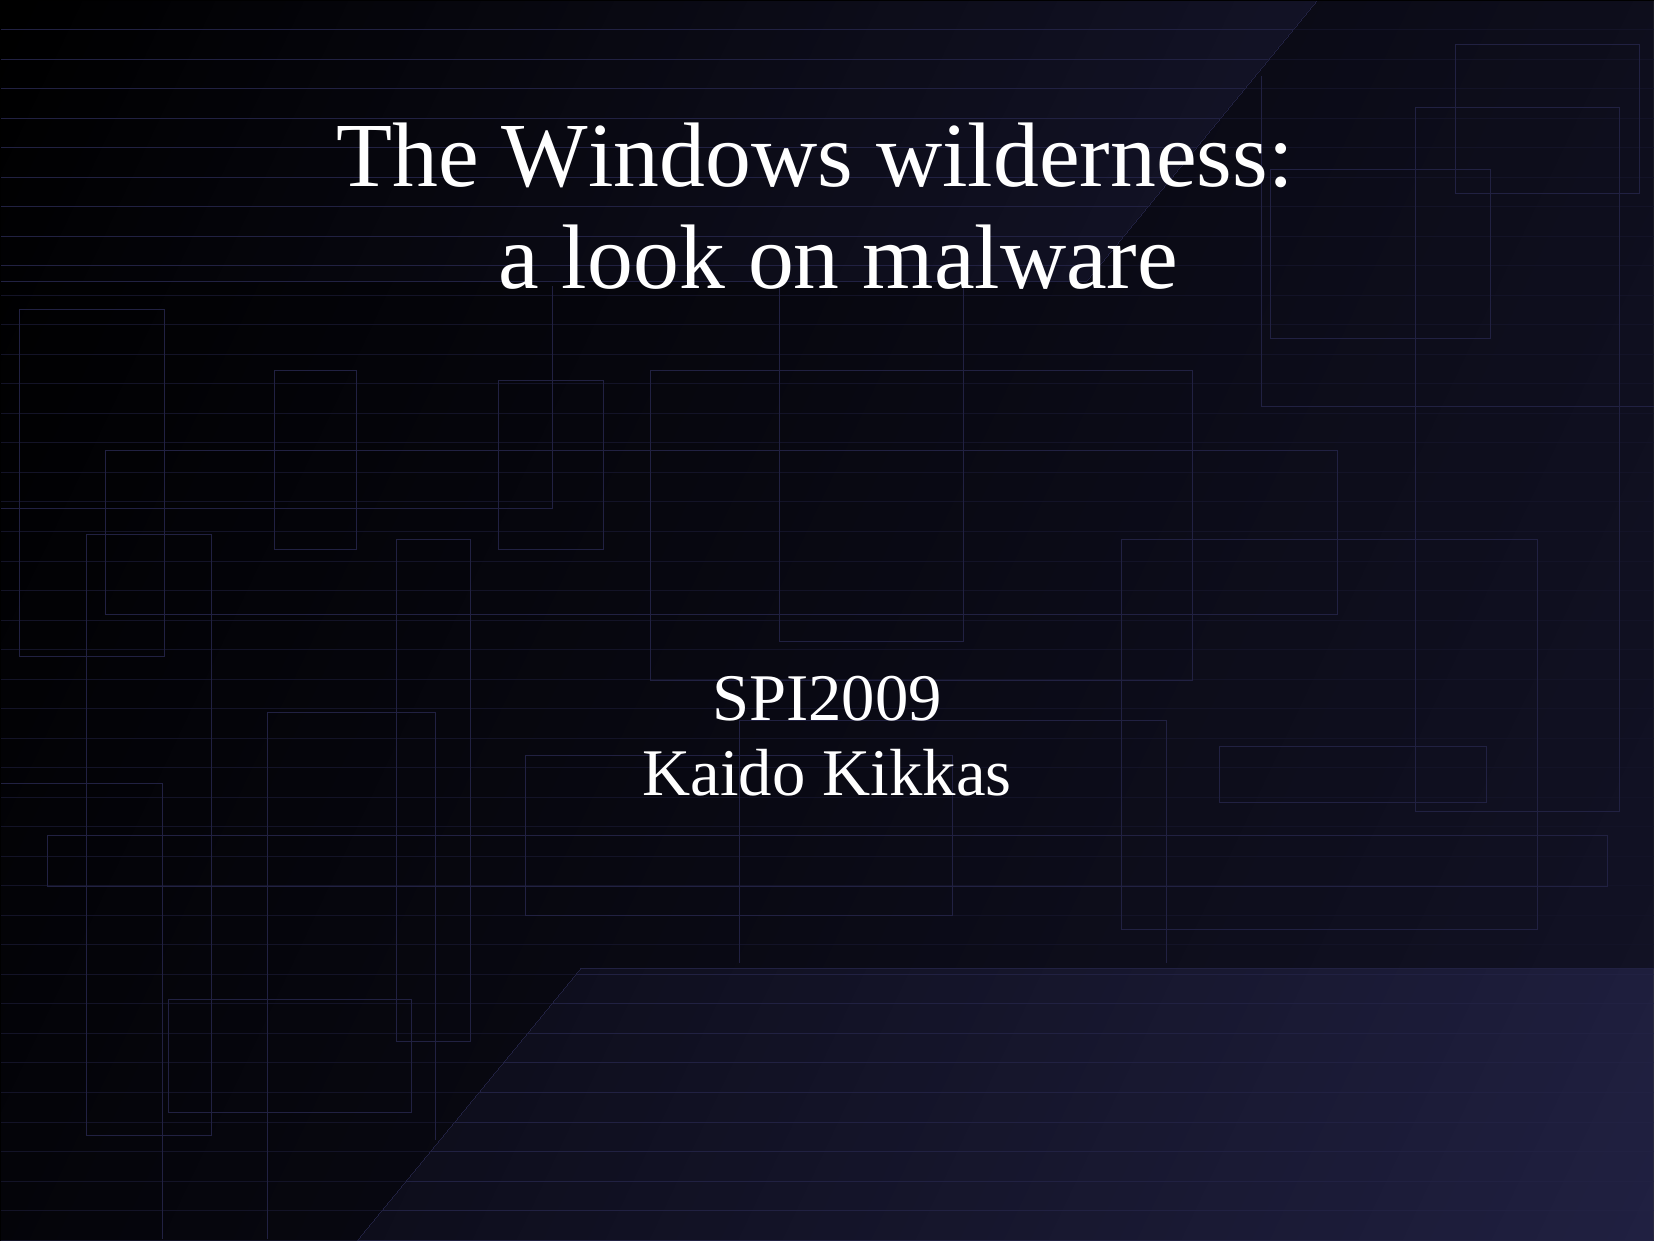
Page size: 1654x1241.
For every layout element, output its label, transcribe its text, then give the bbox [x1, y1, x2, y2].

title The Windows wilderness: a look on malware [121, 102, 1534, 311]
subtitle SPI2009 Kaido Kikkas [121, 344, 1534, 1127]
